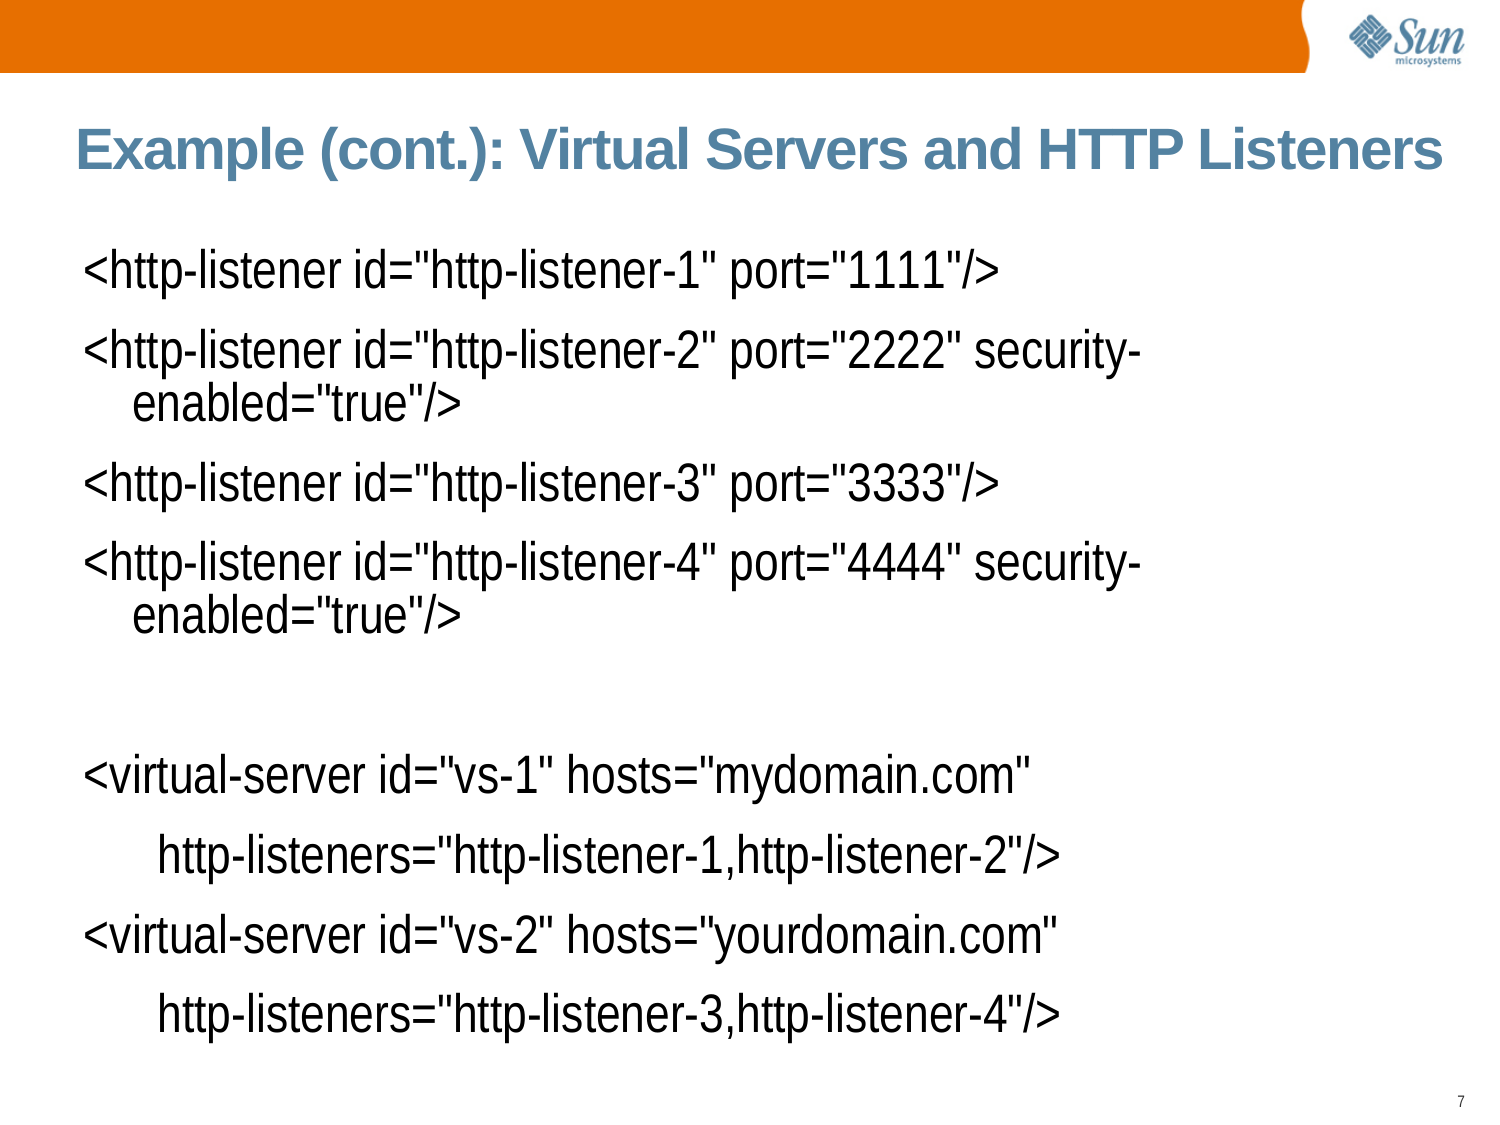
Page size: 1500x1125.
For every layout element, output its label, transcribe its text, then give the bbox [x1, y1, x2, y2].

list <http-listener id="http-listener-1" port="1111"/> <http-listener id="http-listener-2" port="2222" security-enabled="true"/> <http-listener id="http-listener-3" port="3333"/> <http-listener id="http-listener-4" port="4444" security-enabled="true"/> <virtual-server id="vs-1" hosts="mydomain.com" http-listeners="http-listener-1,http-listener-2"/> <virtual-server id="vs-2" hosts="yourdomain.com" http-listeners="http-listener-3,http-listener-4"/> [64, 246, 1463, 1013]
title Example (cont.): Virtual Servers and HTTP Listeners [75, 123, 1500, 227]
picture [0, 0, 1500, 73]
